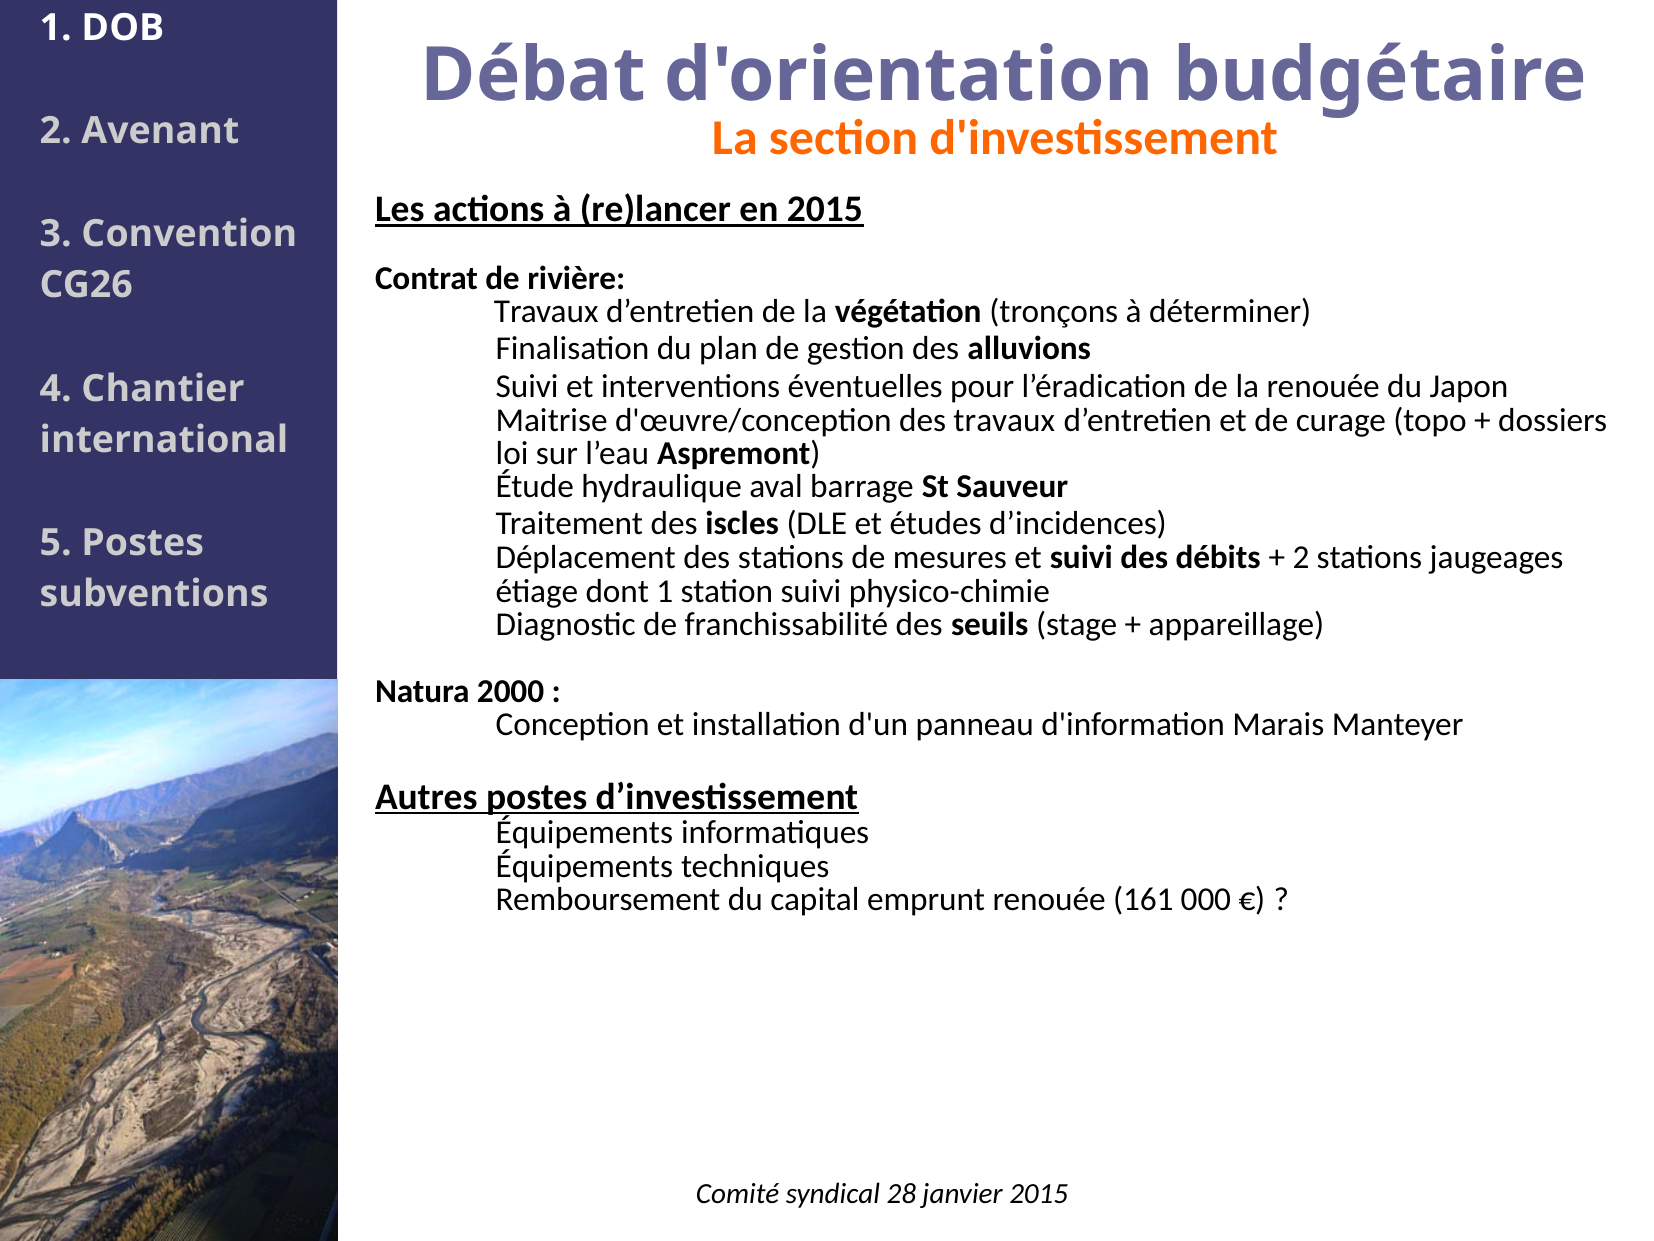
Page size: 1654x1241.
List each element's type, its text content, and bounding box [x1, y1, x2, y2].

text_box Débat d'orientation budgétaire [324, 11, 1654, 271]
text_box La section d'investissement Les actions à (re)lancer en 2015 Contrat de rivière: Travaux d’entretien de la végétation (tronçons à déterminer) Finalisation du plan de gestion des alluvions Suivi et interventions éventuelles pour l’éradication de la renouée du Japon Maitrise d'œuvre/conception des travaux d’entretien et de curage (topo + dossiers loi sur l’eau Aspremont) Étude hydraulique aval barrage St Sauveur Traitement des iscles (DLE et études d’incidences) Déplacement des stations de mesures et suivi des débits + 2 stations jaugeages étiage dont 1 station suivi physico-chimie Diagnostic de franchissabilité des seuils (stage + appareillage) Natura 2000 : Conception et installation d'un panneau d'information Marais Manteyer Autres postes d’investissement Équipements informatiques Équipements techniques Remboursement du capital emprunt renouée (161 000 €) ? [360, 109, 1630, 1158]
text_box 1. DOB 2. Avenant 3. Convention CG26 4. Chantier international 5. Postes subventions 6. Natura [0, 0, 338, 679]
picture [0, 679, 338, 1241]
